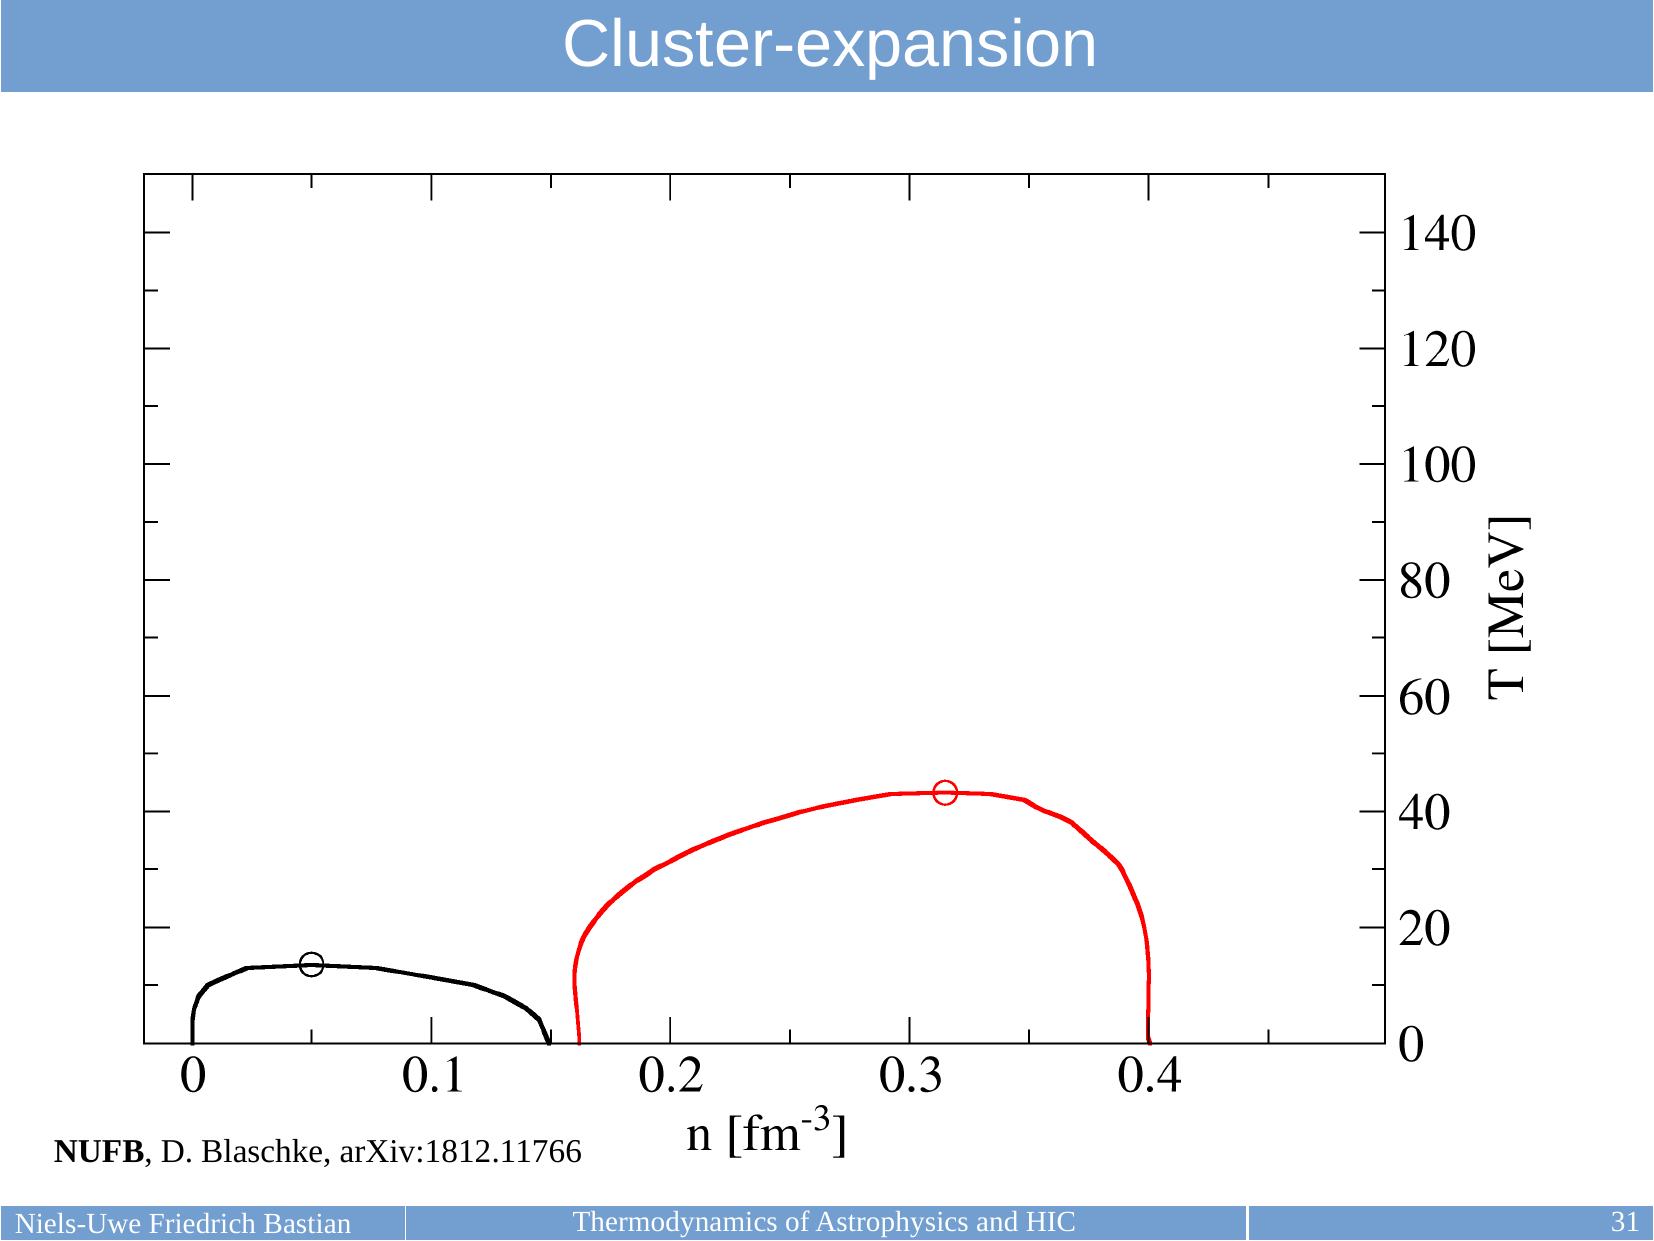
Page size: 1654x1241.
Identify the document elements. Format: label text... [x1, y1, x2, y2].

picture [109, 146, 1564, 1182]
title Cluster-expansion [86, 5, 1576, 81]
text_box NUFB, D. Blaschke, arXiv:1812.11766 [39, 1125, 936, 1177]
